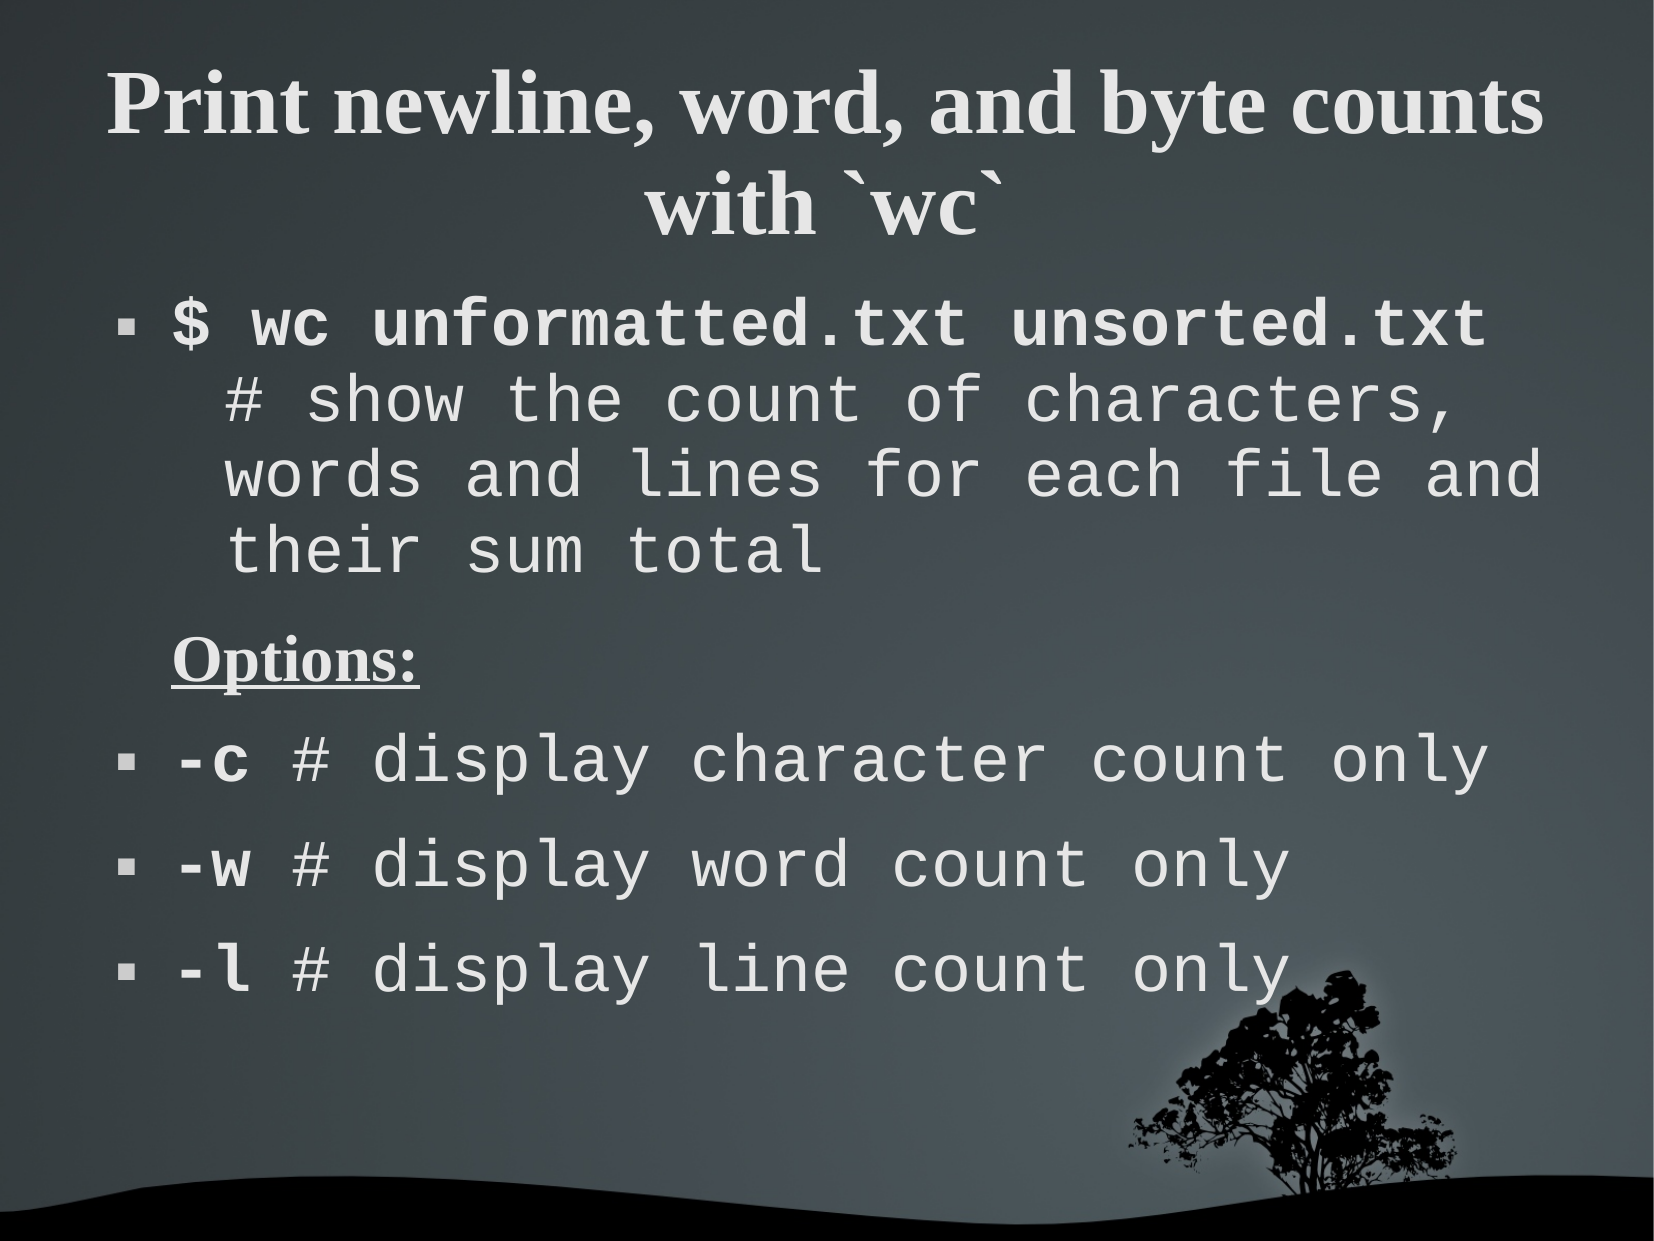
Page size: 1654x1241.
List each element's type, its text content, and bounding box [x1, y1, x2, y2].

picture [0, 0, 1654, 1241]
list $ wc unformatted.txt unsorted.txt # show the count of characters, words and lines for each file and their sum total Options: -c # display character count only -w # display word count only -l # display line count only [82, 290, 1571, 1109]
title Print newline, word, and byte counts with `wc` [82, 19, 1571, 287]
